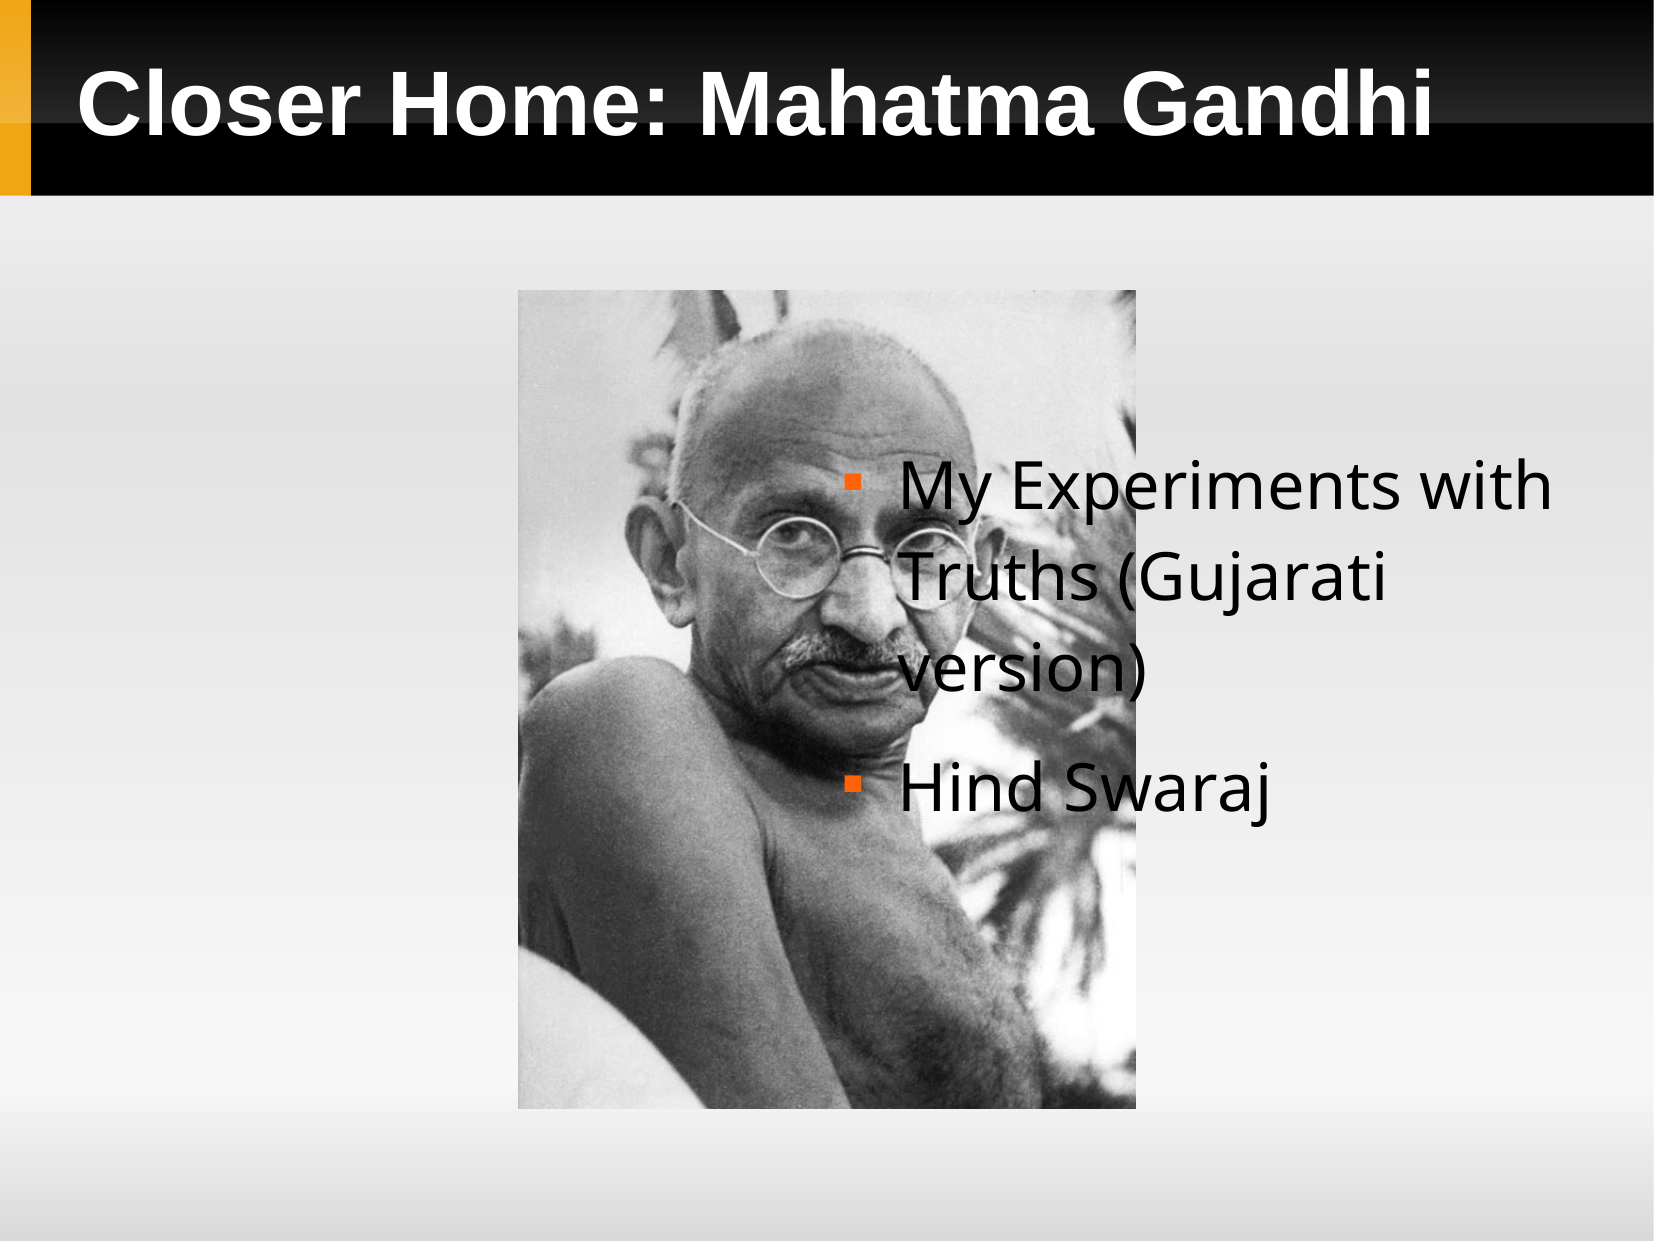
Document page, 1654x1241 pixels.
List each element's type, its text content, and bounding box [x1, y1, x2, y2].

picture [0, 0, 1654, 1241]
list My Experiments with Truths (Gujarati version) Hind Swaraj [826, 295, 1595, 970]
title Closer Home: Mahatma Gandhi [76, 0, 1565, 208]
